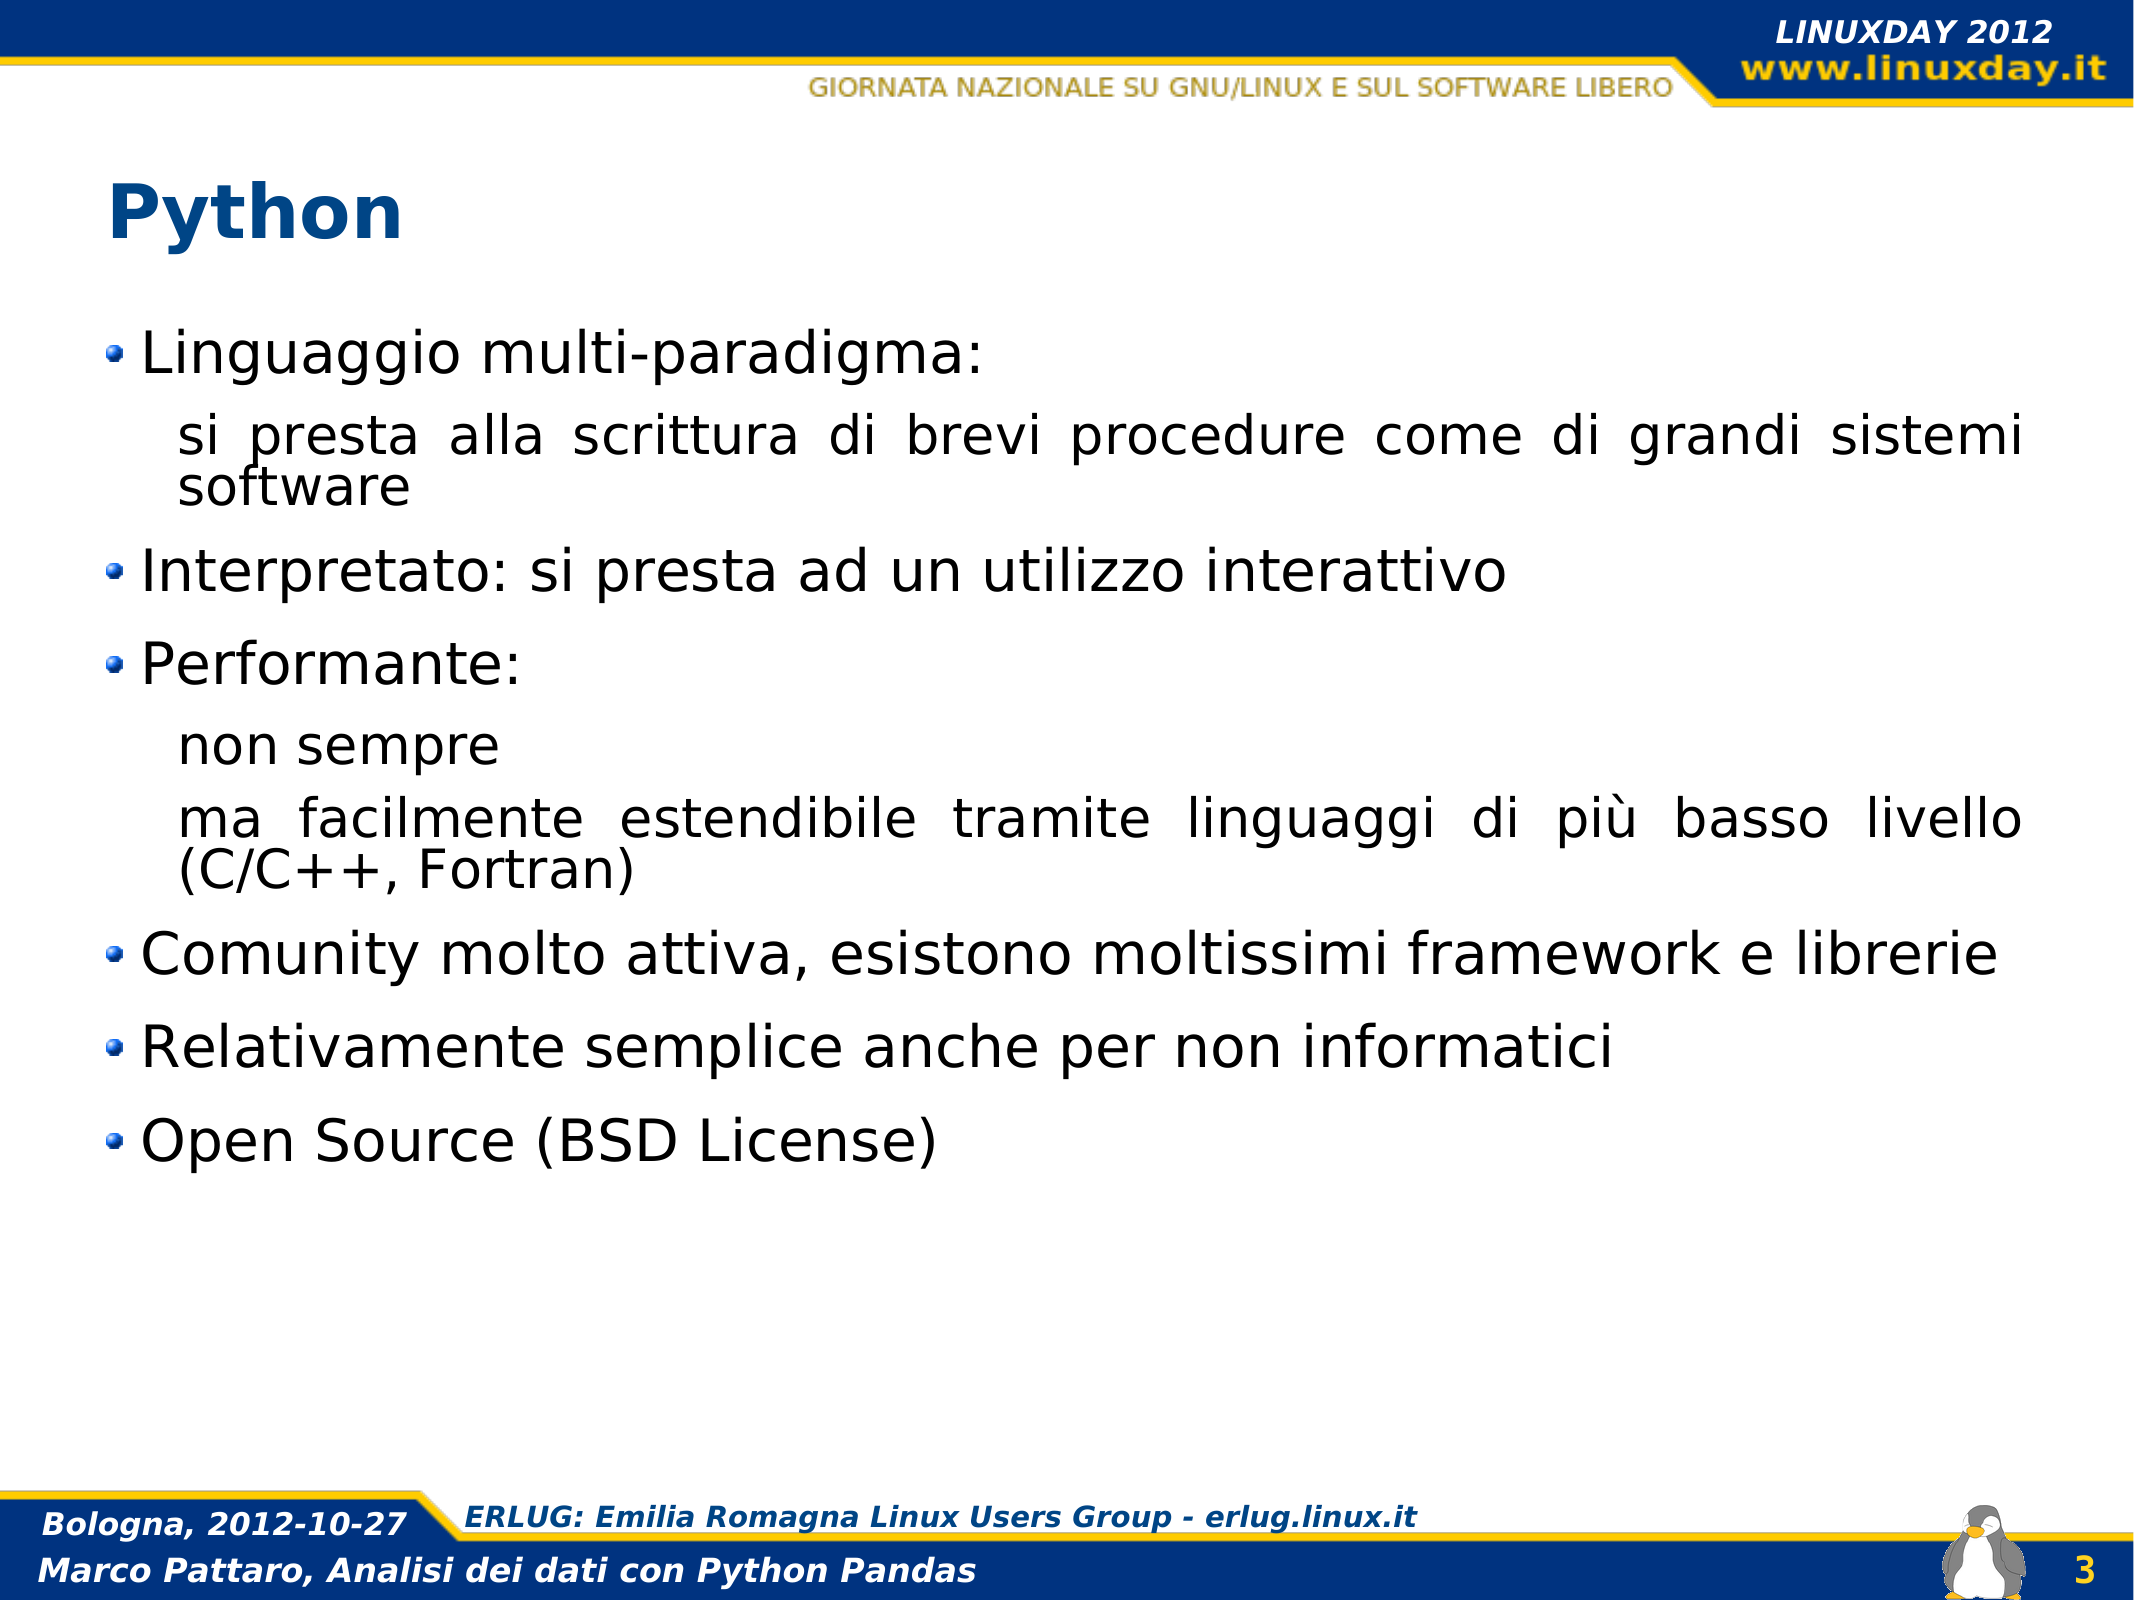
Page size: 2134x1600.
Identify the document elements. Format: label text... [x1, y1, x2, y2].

picture [0, 0, 2134, 1600]
list Linguaggio multi-paradigma: si presta alla scrittura di brevi procedure come di grandi sistemi software Interpretato: si presta ad un utilizzo interattivo Performante: non sempre ma facilmente estendibile tramite linguaggi di più basso livello (C/C++, Fortran) Comunity molto attiva, esistono moltissimi framework e librerie Relativamente semplice anche per non informatici Open Source (BSD License) [106, 319, 2027, 1441]
title Python [106, 159, 2080, 267]
